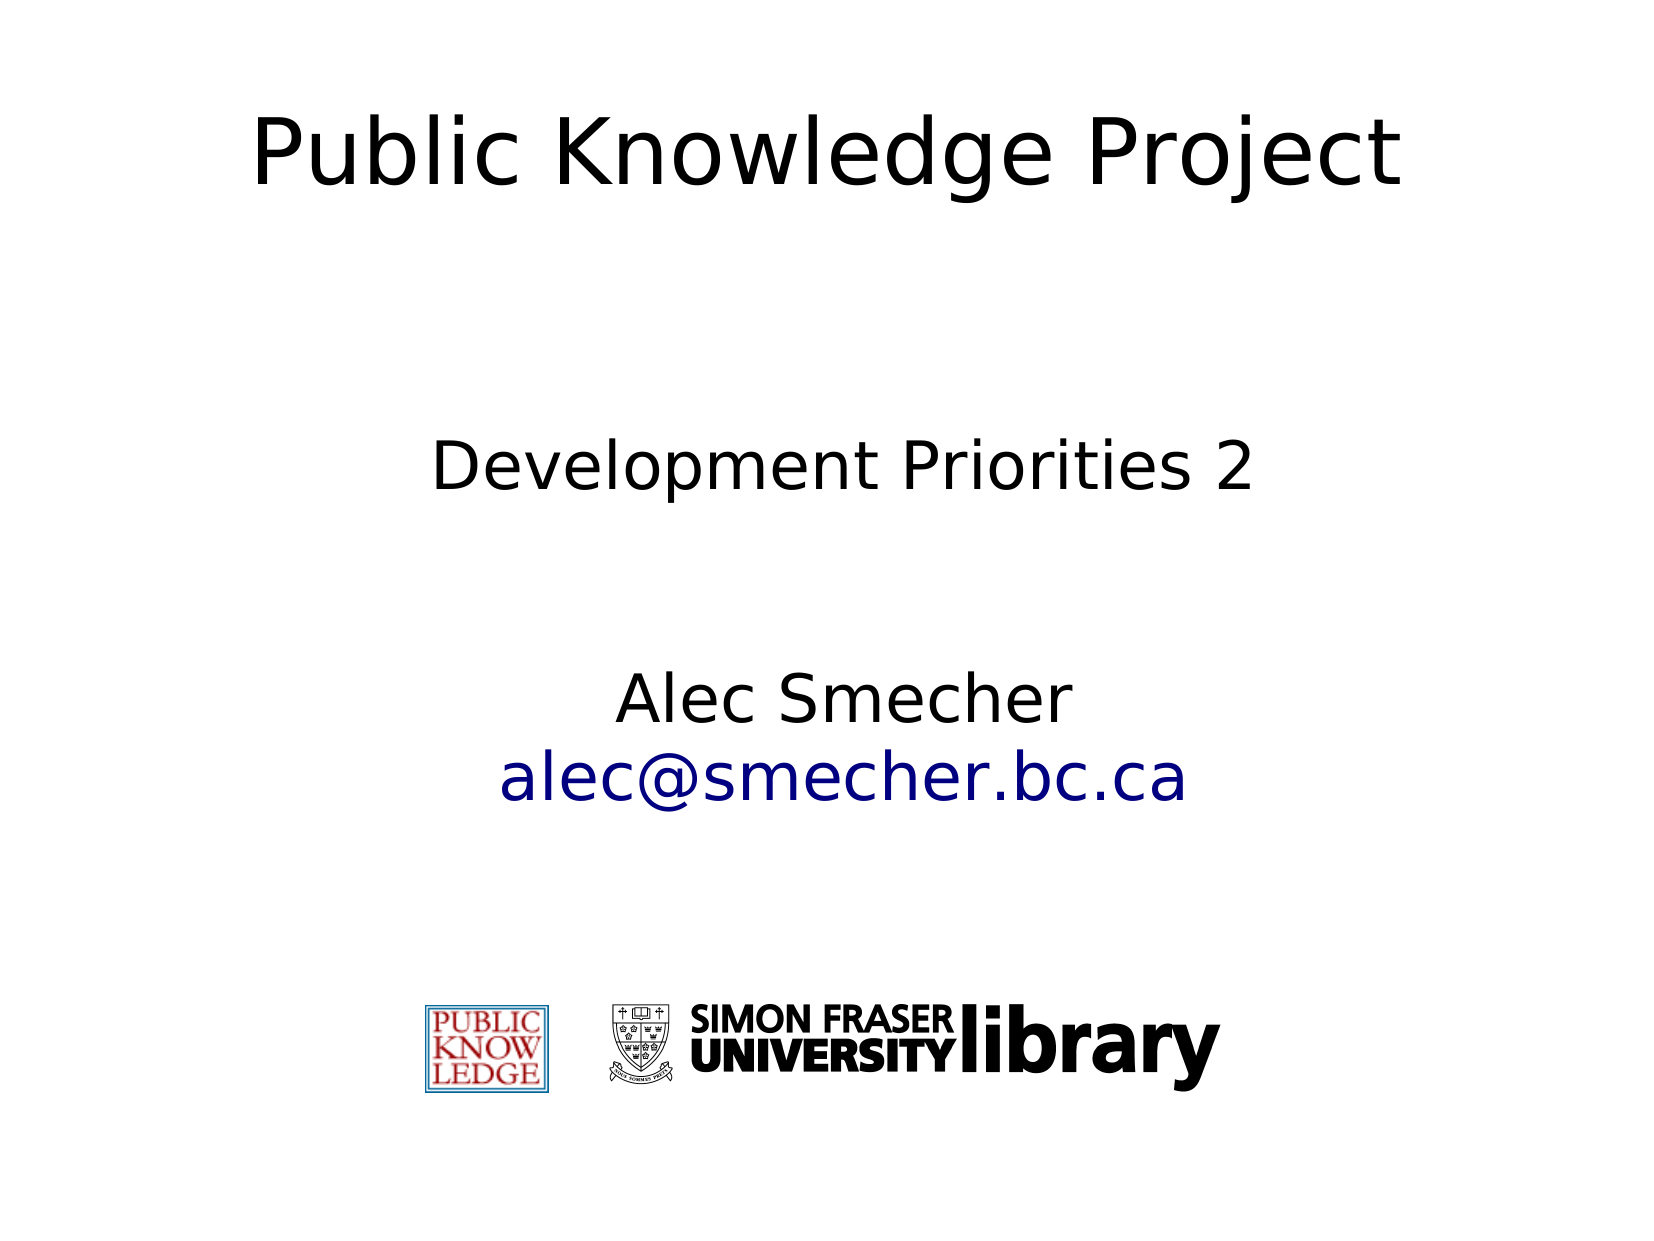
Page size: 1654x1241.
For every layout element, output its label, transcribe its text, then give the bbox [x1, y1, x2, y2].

subtitle Development Priorities 2 Alec Smecher alec@smecher.bc.ca [82, 290, 1571, 1109]
title Public Knowledge Project [82, 49, 1571, 257]
